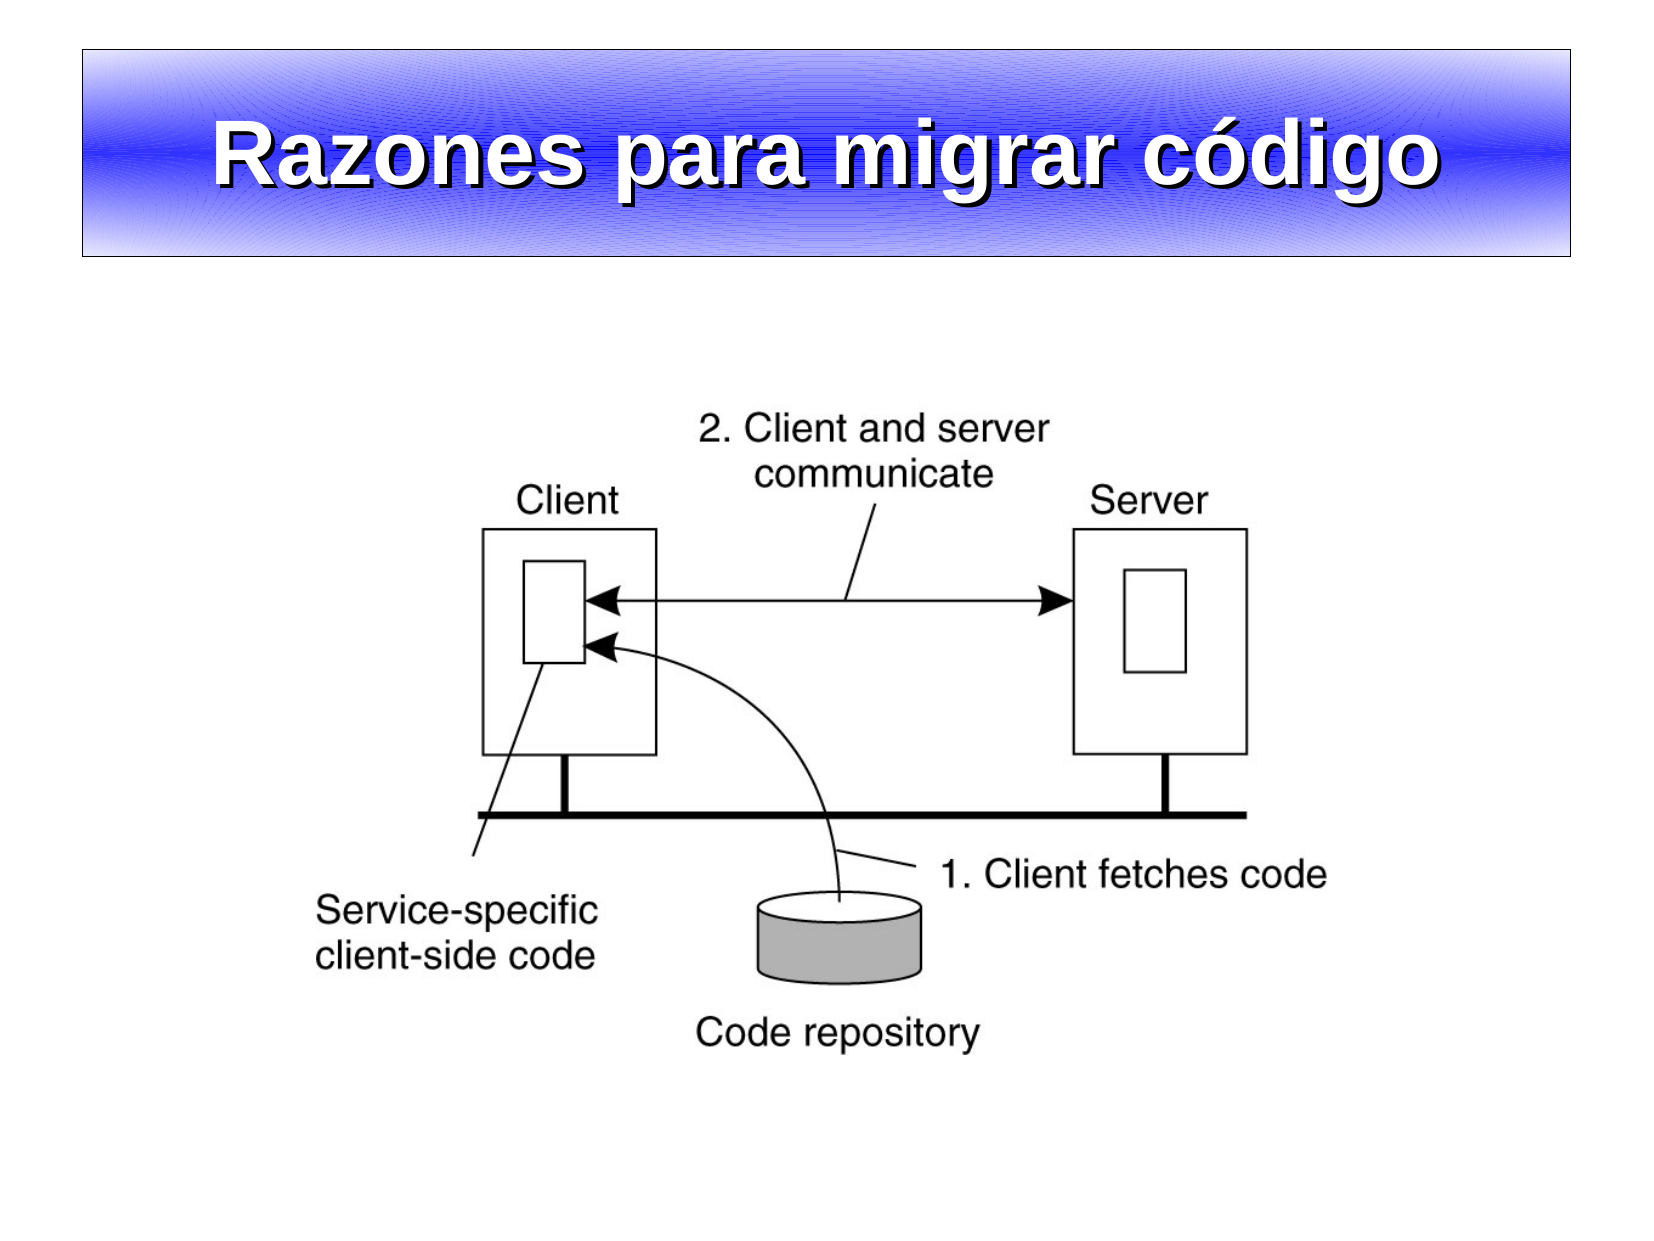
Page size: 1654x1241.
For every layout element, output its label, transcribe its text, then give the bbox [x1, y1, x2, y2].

picture [315, 404, 1328, 1055]
title Razones para migrar código [82, 49, 1571, 257]
